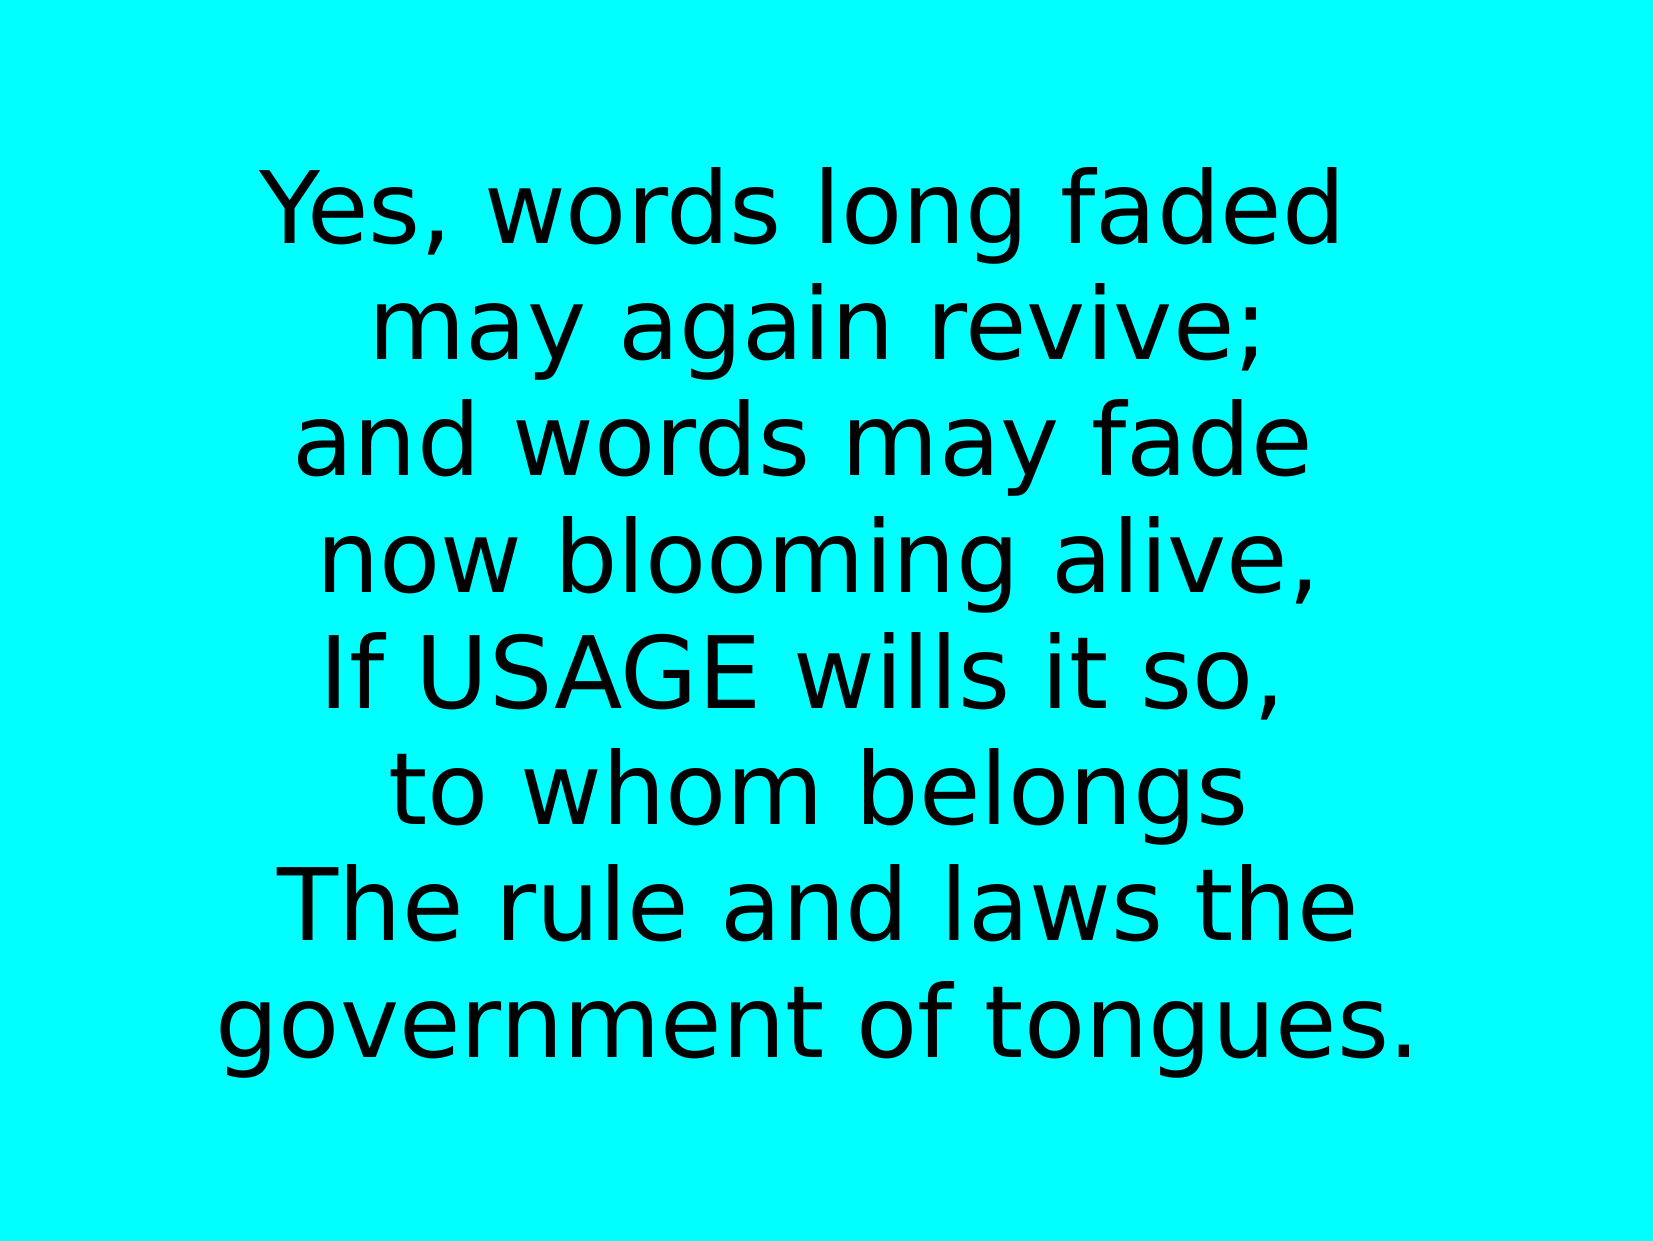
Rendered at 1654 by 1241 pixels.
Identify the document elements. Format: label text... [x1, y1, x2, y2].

title Yes, words long faded may again revive; and words may fade now blooming alive, If USAGE wills it so, to whom belongs The rule and laws the government of tongues. [75, 150, 1563, 1081]
